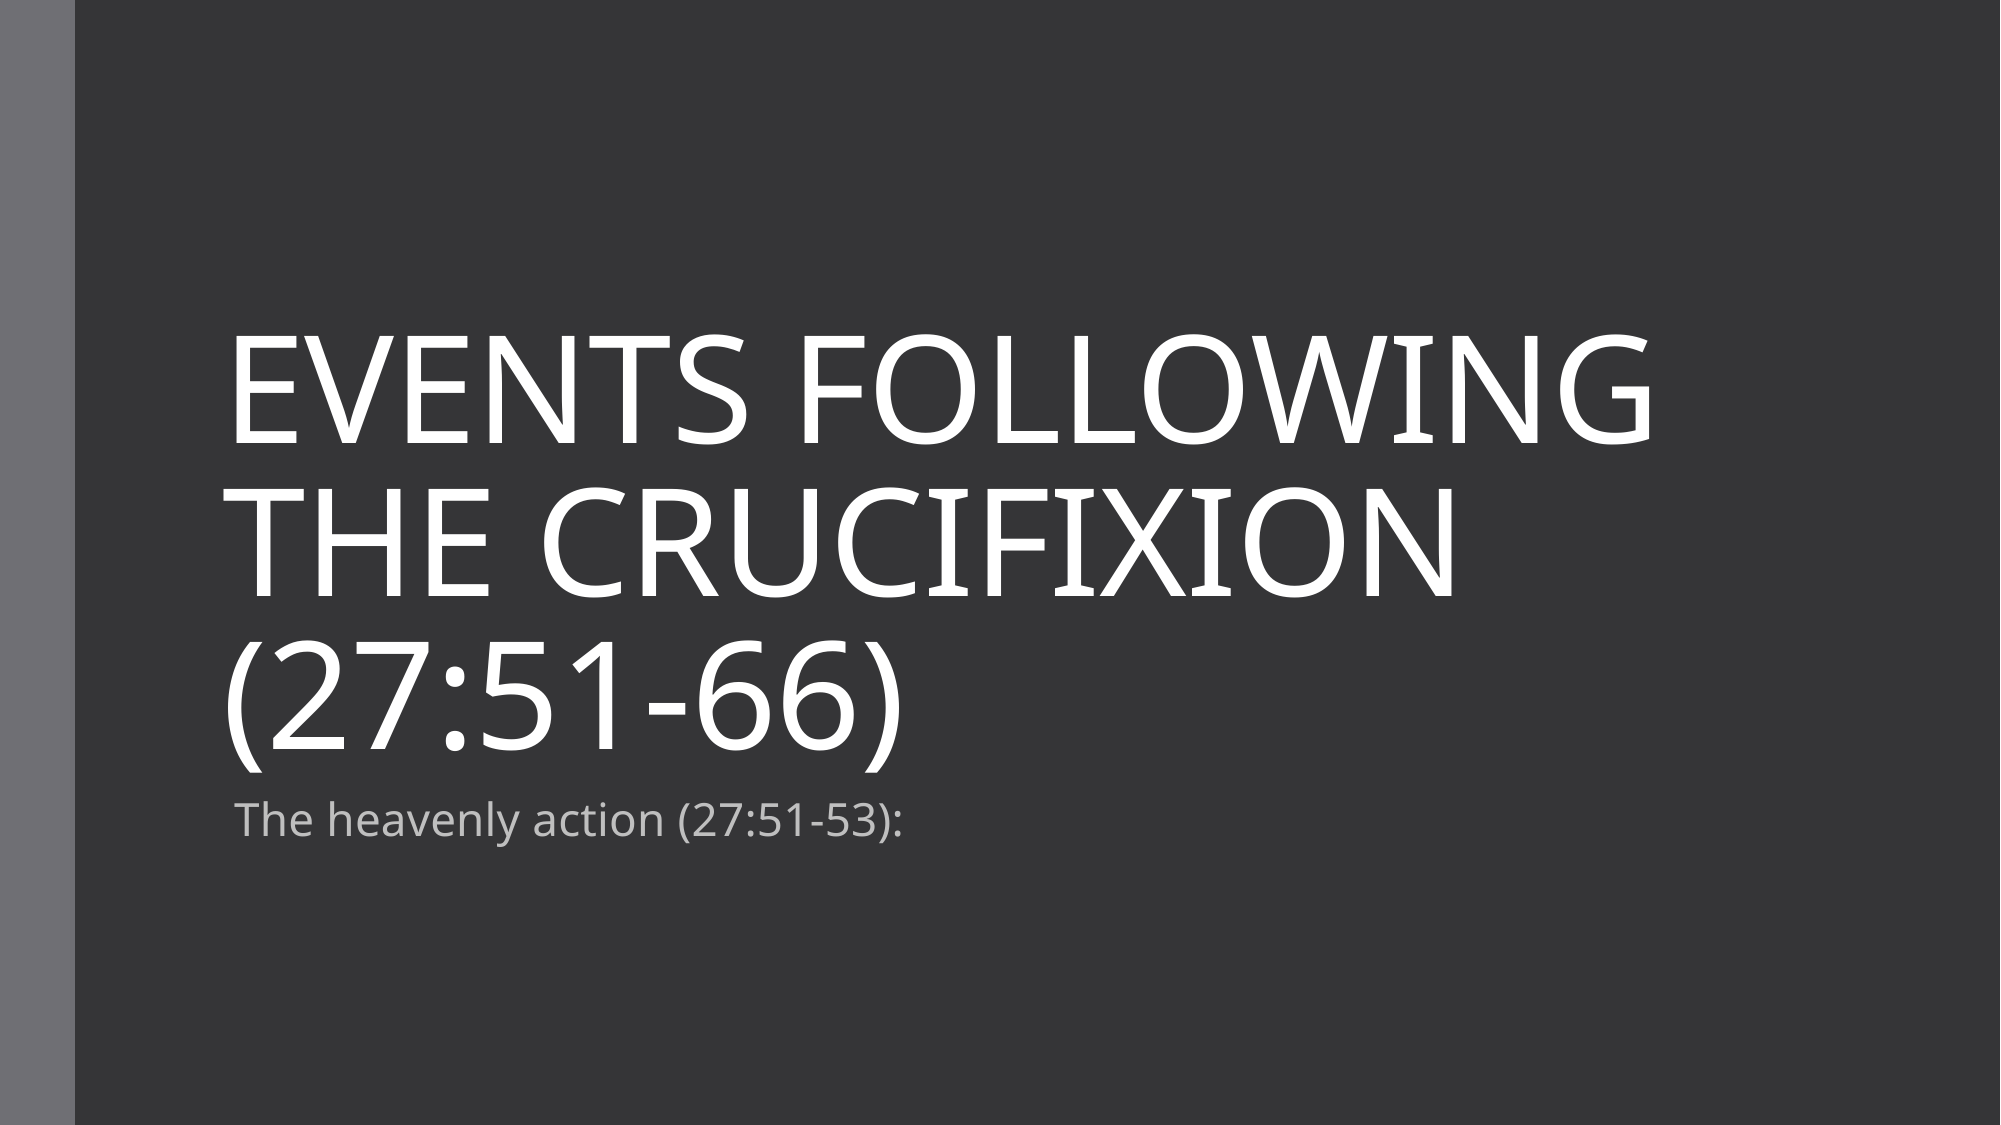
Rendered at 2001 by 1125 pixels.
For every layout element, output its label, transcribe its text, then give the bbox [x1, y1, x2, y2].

subtitle The heavenly action (27:51-53): [206, 787, 1752, 1066]
title EVENTS FOLLOWING THE CRUCIFIXION (27:51-66) [206, 124, 1752, 787]
